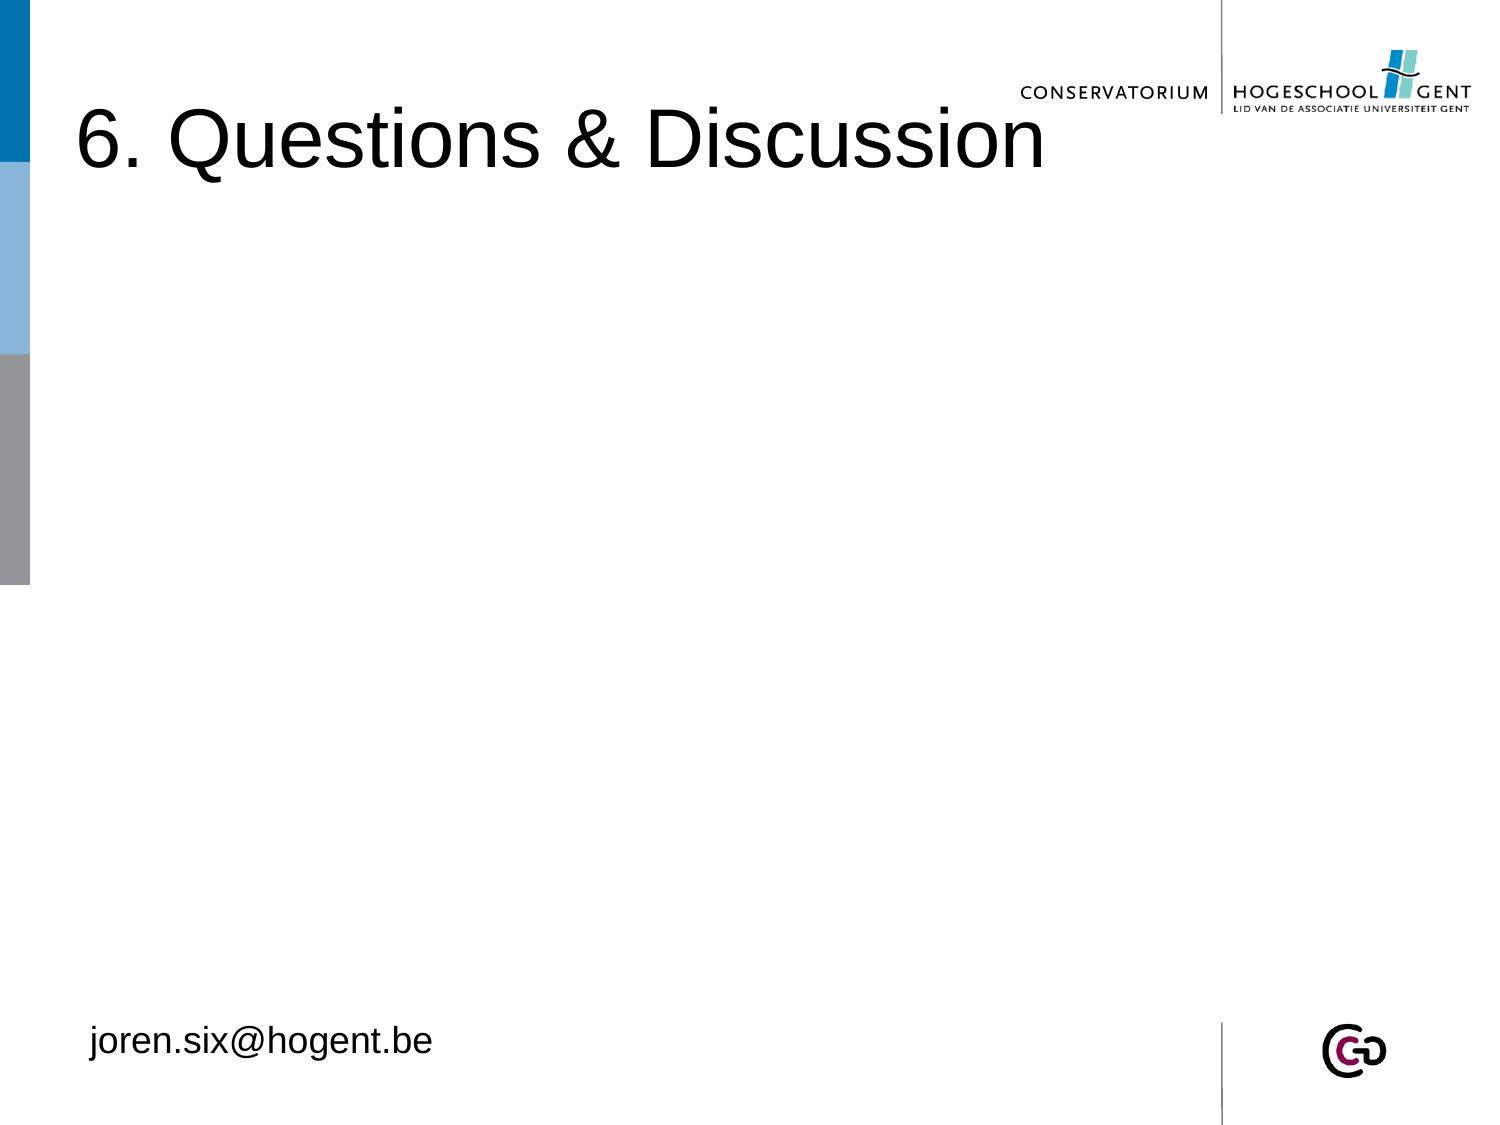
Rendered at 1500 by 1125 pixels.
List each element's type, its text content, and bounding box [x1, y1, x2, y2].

picture [1298, 1011, 1410, 1090]
title 6. Questions & Discussion [75, 44, 1425, 233]
text_box joren.six@hogent.be [75, 1012, 449, 1070]
picture [1425, 50, 1471, 112]
picture [0, 162, 30, 585]
